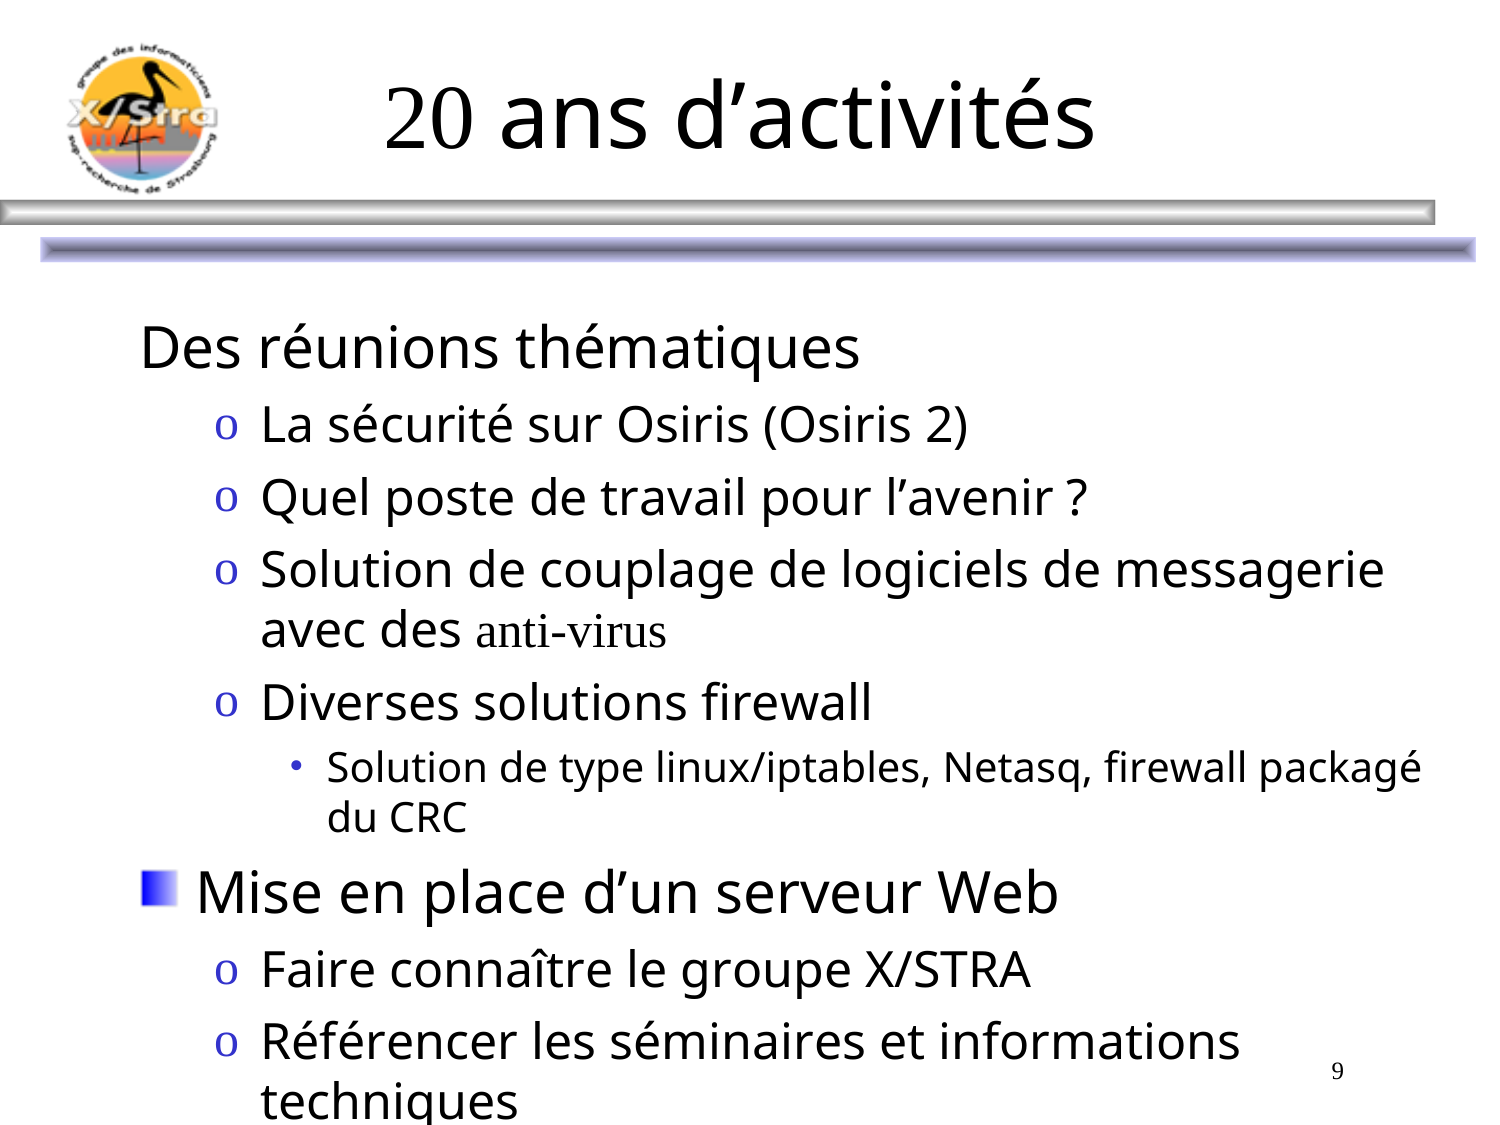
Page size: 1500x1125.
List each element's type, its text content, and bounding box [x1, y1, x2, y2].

picture [53, 175, 231, 208]
title 20 ans d’activités [50, 0, 1431, 175]
list Des réunions thématiques La sécurité sur Osiris (Osiris 2) Quel poste de travail pour l’avenir ? Solution de couplage de logiciels de messagerie avec des anti-virus Diverses solutions firewall Solution de type linux/iptables, Netasq, firewall packagé du CRC Mise en place d’un serveur Web Faire connaître le groupe X/STRA Référencer les séminaires et informations techniques [123, 302, 1458, 1028]
